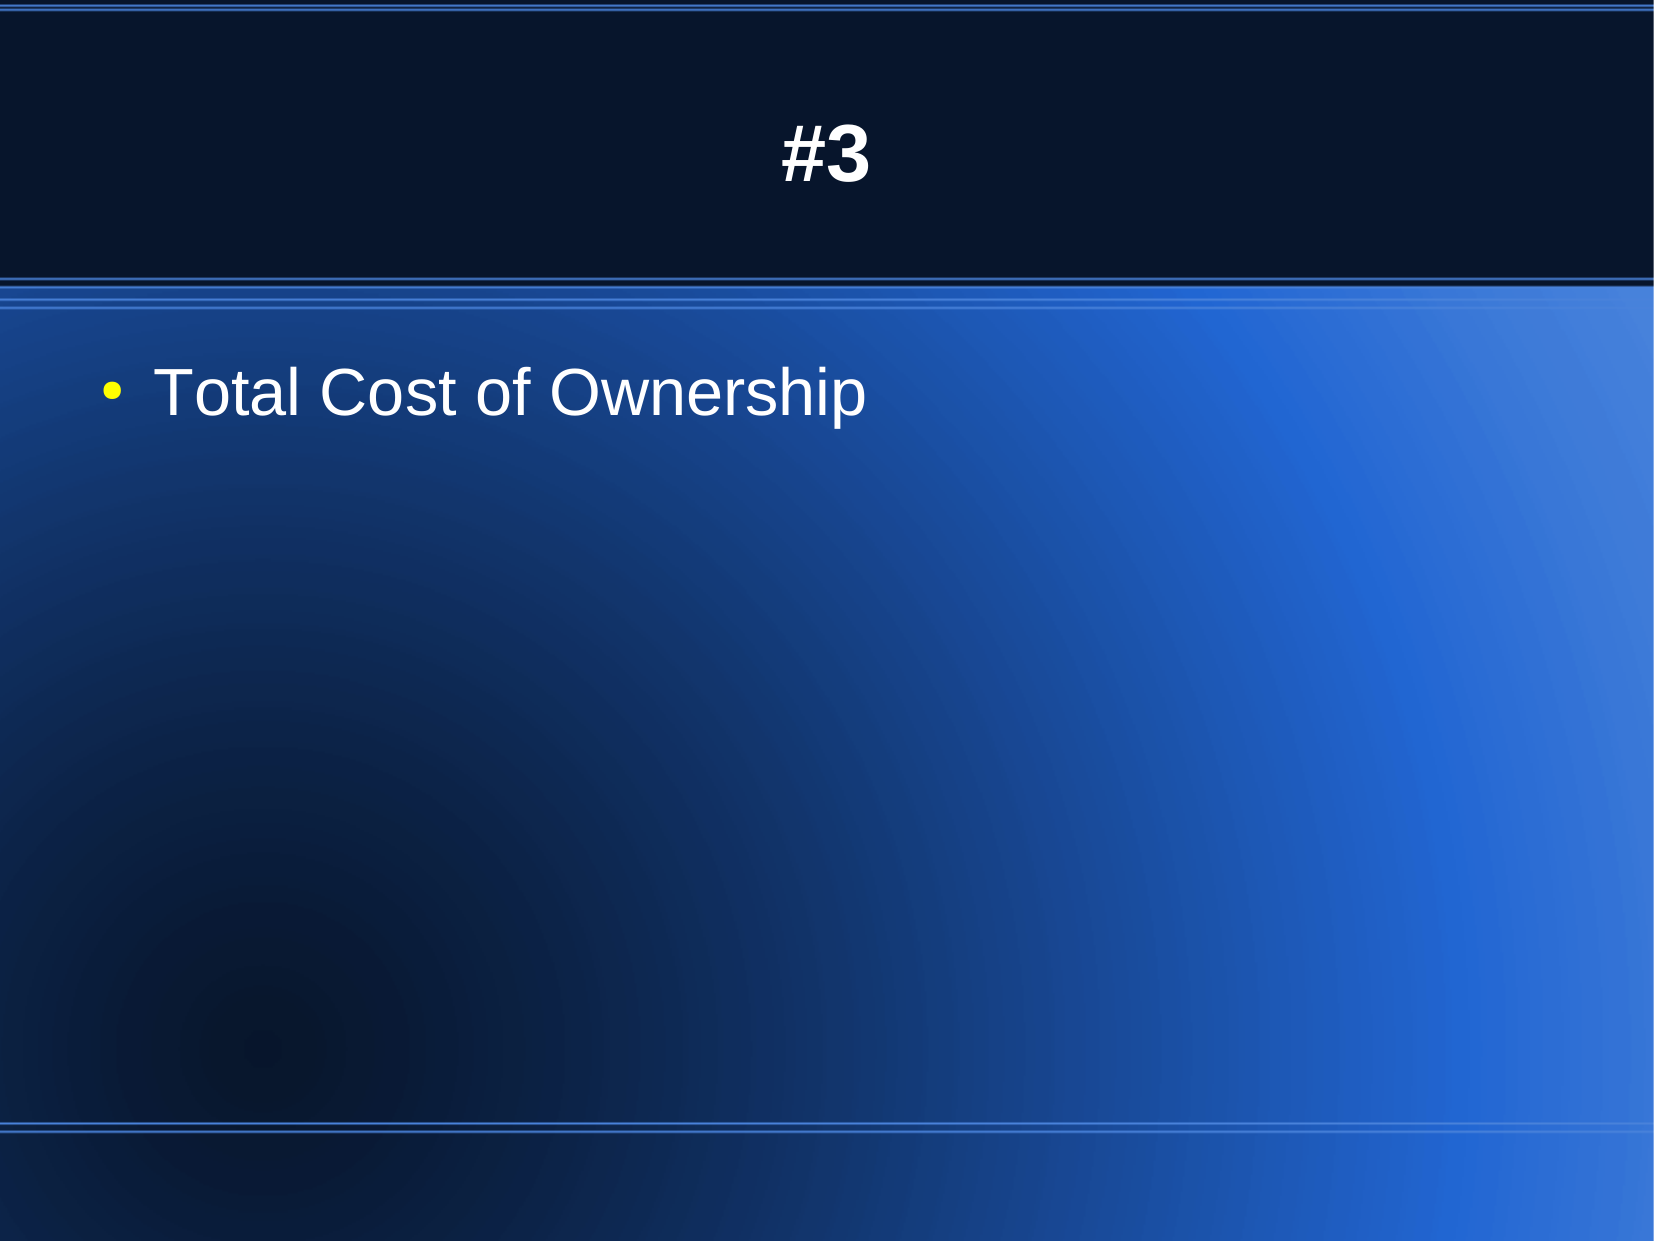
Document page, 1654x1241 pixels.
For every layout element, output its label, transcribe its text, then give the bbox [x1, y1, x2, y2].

title #3 [82, 49, 1571, 257]
list Total Cost of Ownership [82, 355, 1571, 1075]
picture [0, 0, 1654, 1241]
